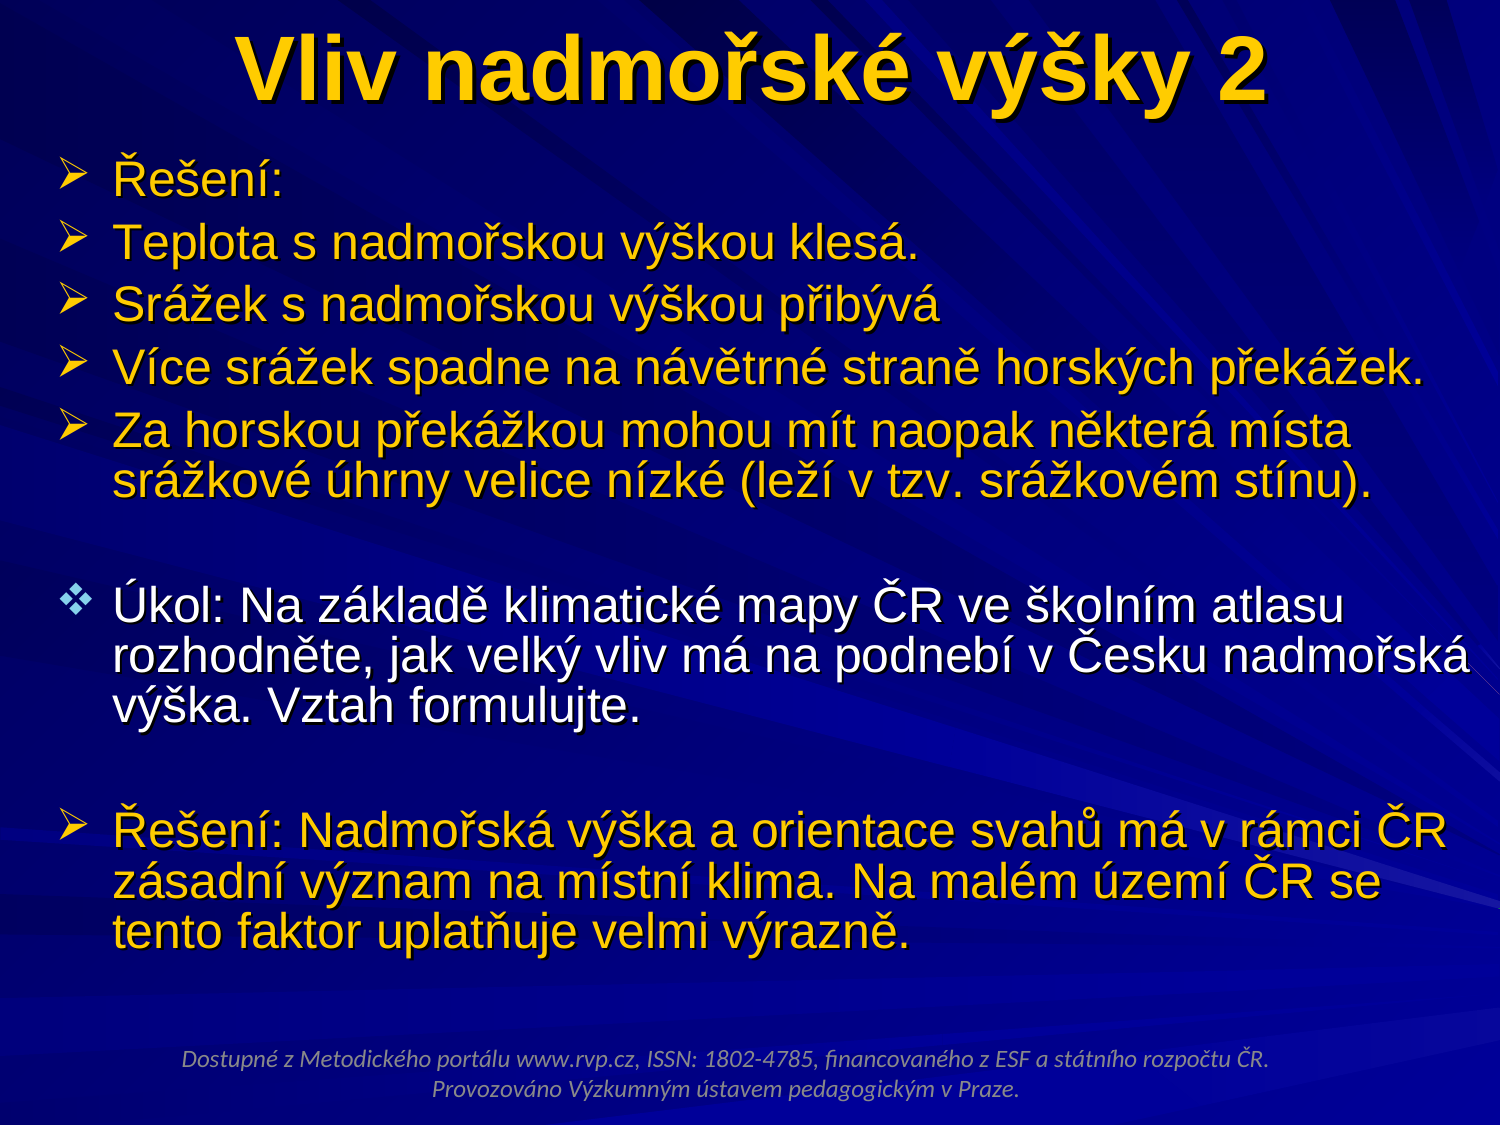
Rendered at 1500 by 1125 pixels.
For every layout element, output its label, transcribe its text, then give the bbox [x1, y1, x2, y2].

title Vliv nadmořské výšky 2 [76, 0, 1427, 138]
list Řešení: Teplota s nadmořskou výškou klesá. Srážek s nadmořskou výškou přibývá Více srážek spadne na návětrné straně horských překážek. Za horskou překážkou mohou mít naopak některá místa srážkové úhrny velice nízké (leží v tzv. srážkovém stínu). Úkol: Na základě klimatické mapy ČR ve školním atlasu rozhodněte, jak velký vliv má na podnebí v Česku nadmořská výška. Vztah formulujte. Řešení: Nadmořská výška a orientace svahů má v rámci ČR zásadní význam na místní klima. Na malém území ČR se tento faktor uplatňuje velmi výrazně. [41, 148, 1500, 1035]
text_box Dostupné z Metodického portálu www.rvp.cz, ISSN: 1802-4785, financovaného z ESF a státního rozpočtu ČR. Provozováno Výzkumným ústavem pedagogickým v Praze. [105, 1042, 1348, 1103]
